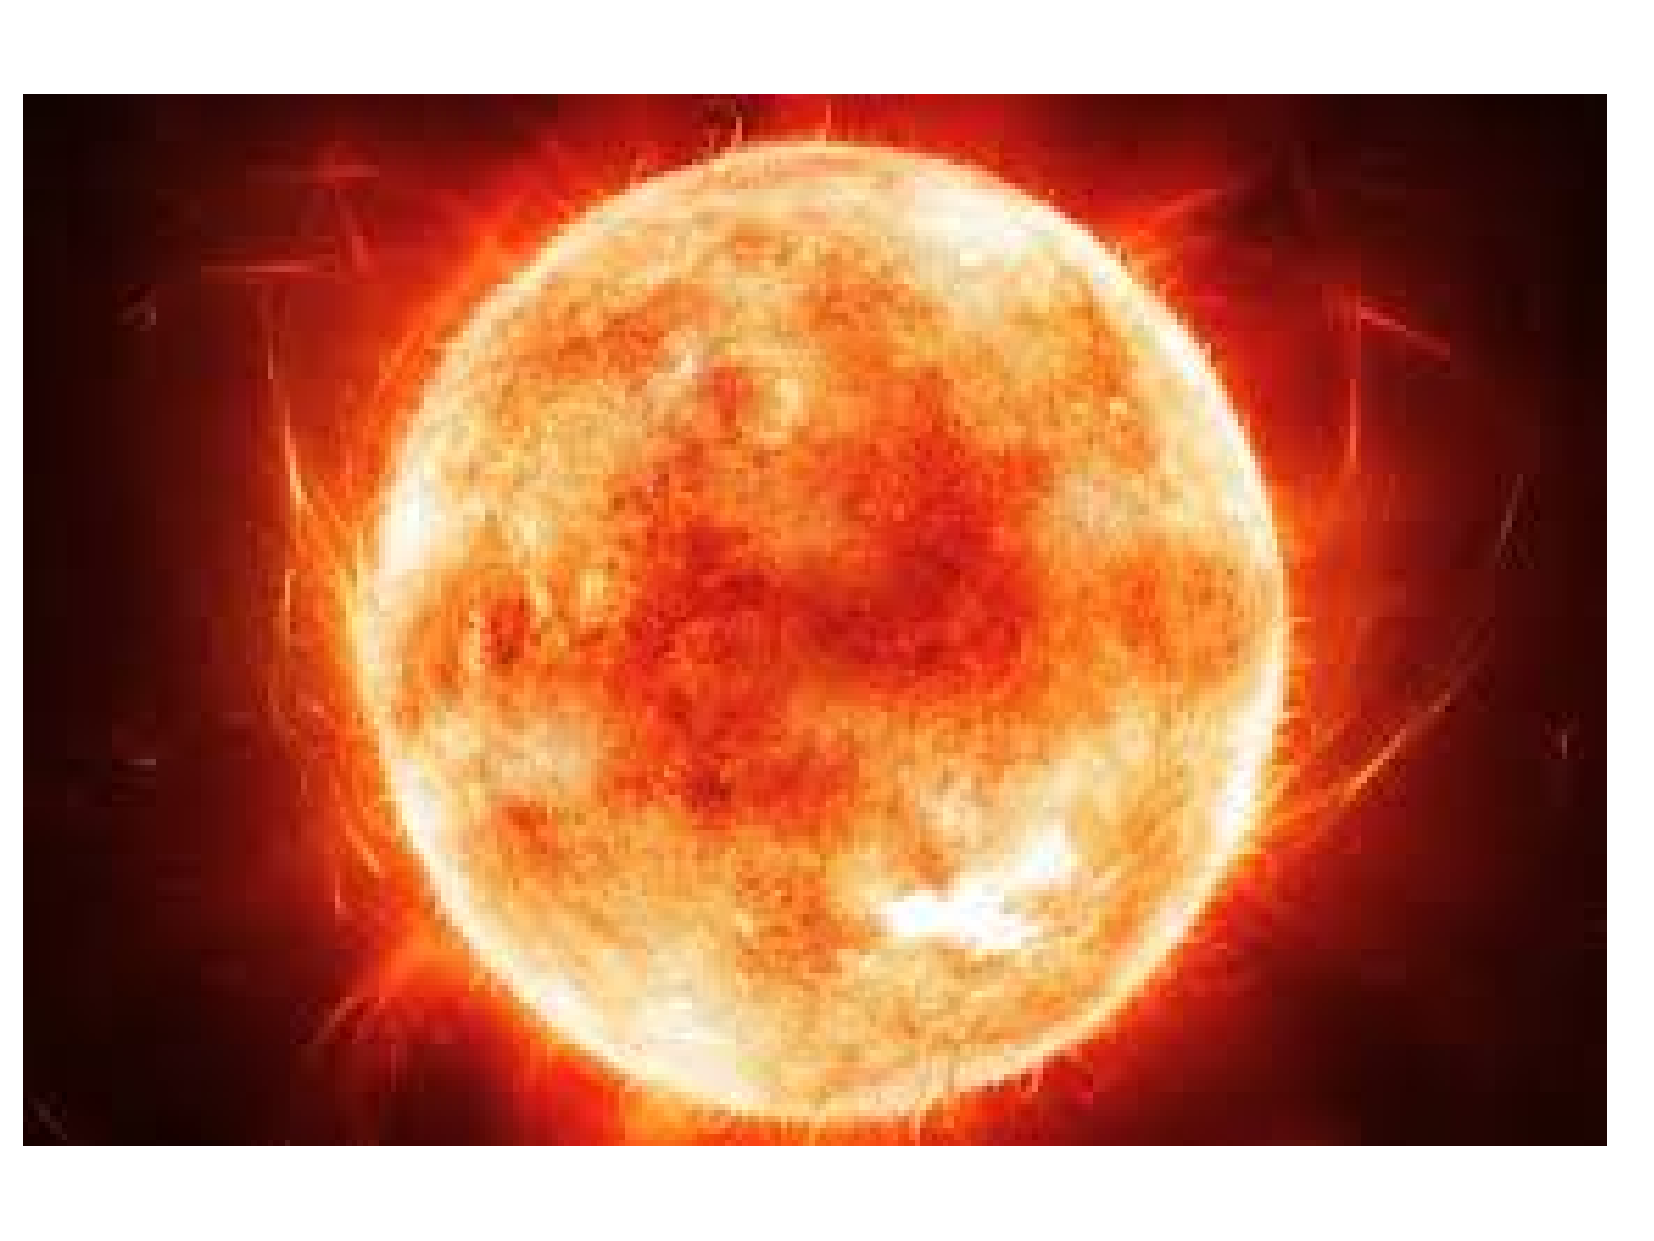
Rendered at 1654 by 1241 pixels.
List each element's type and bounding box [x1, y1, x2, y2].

picture [23, 94, 1607, 1146]
